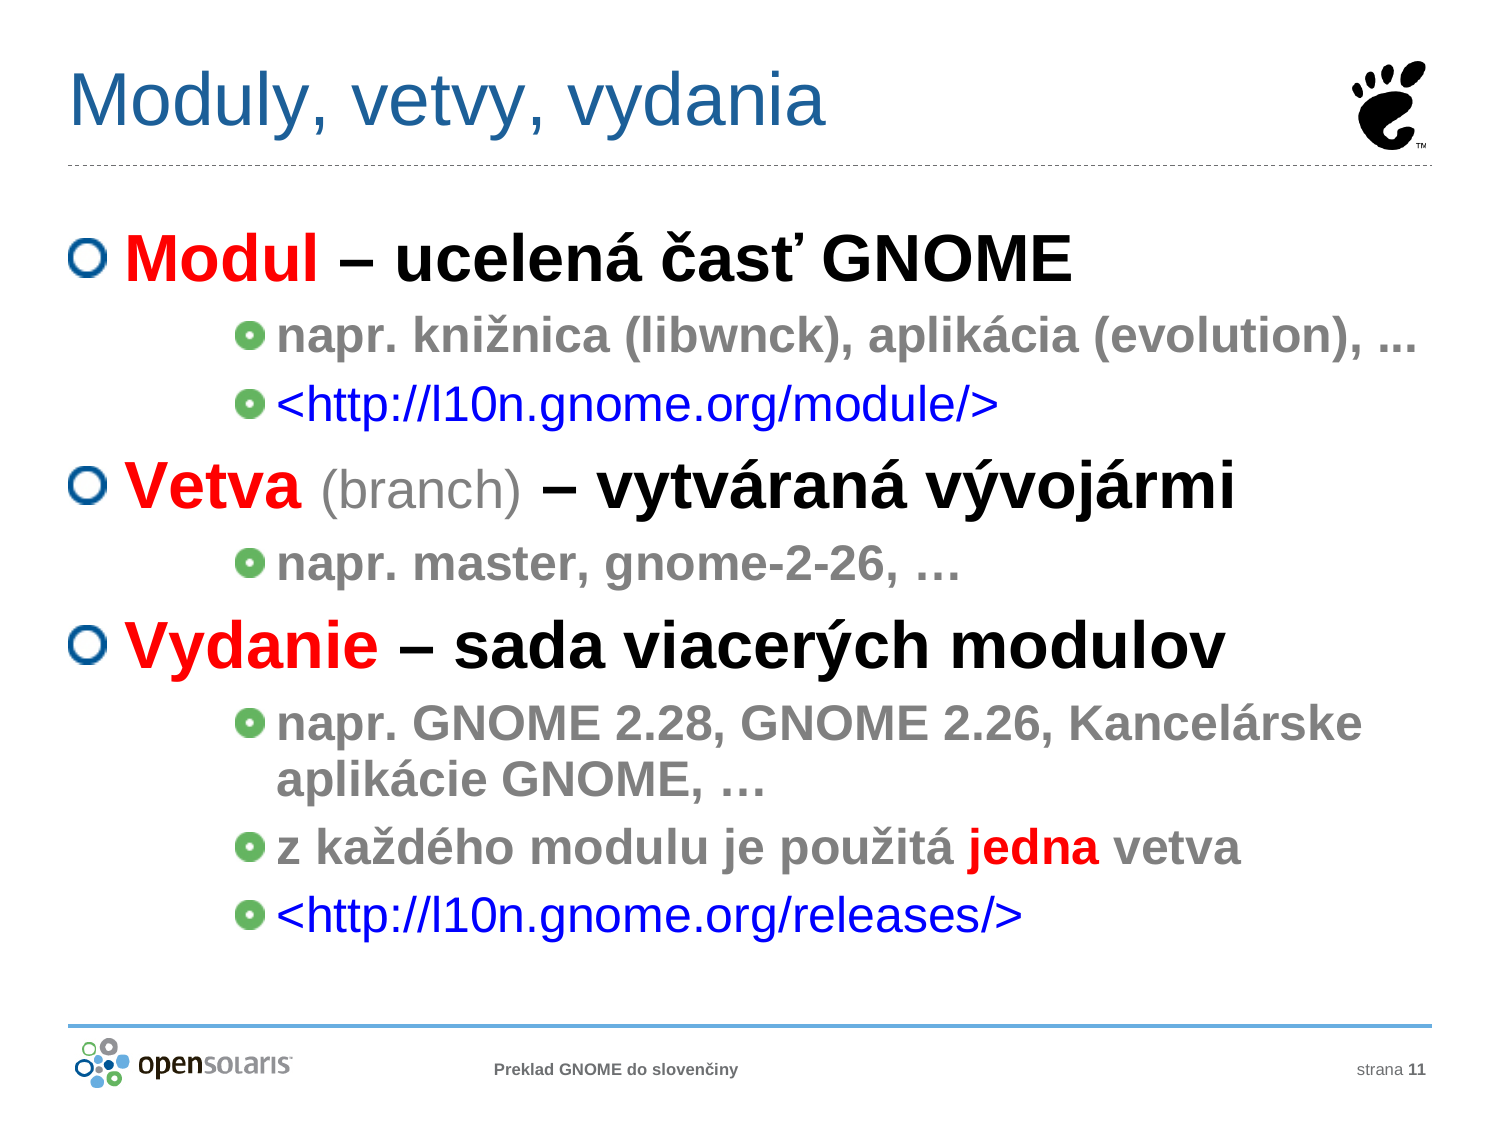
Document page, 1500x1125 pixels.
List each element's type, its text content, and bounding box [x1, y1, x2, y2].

picture [74, 1038, 293, 1088]
picture [1352, 61, 1426, 150]
list Modul – ucelená časť GNOME napr. knižnica (libwnck), aplikácia (evolution), ... <http://l10n.gnome.org/module/> Vetva (branch) – vytváraná vývojármi napr. master, gnome-2-26, … Vydanie – sada viacerých modulov napr. GNOME 2.28, GNOME 2.26, Kancelárske aplikácie GNOME, … z každého modulu je použitá jedna vetva <http://l10n.gnome.org/releases/> [68, 220, 1432, 978]
title Moduly, vetvy, vydania [68, 51, 1388, 148]
